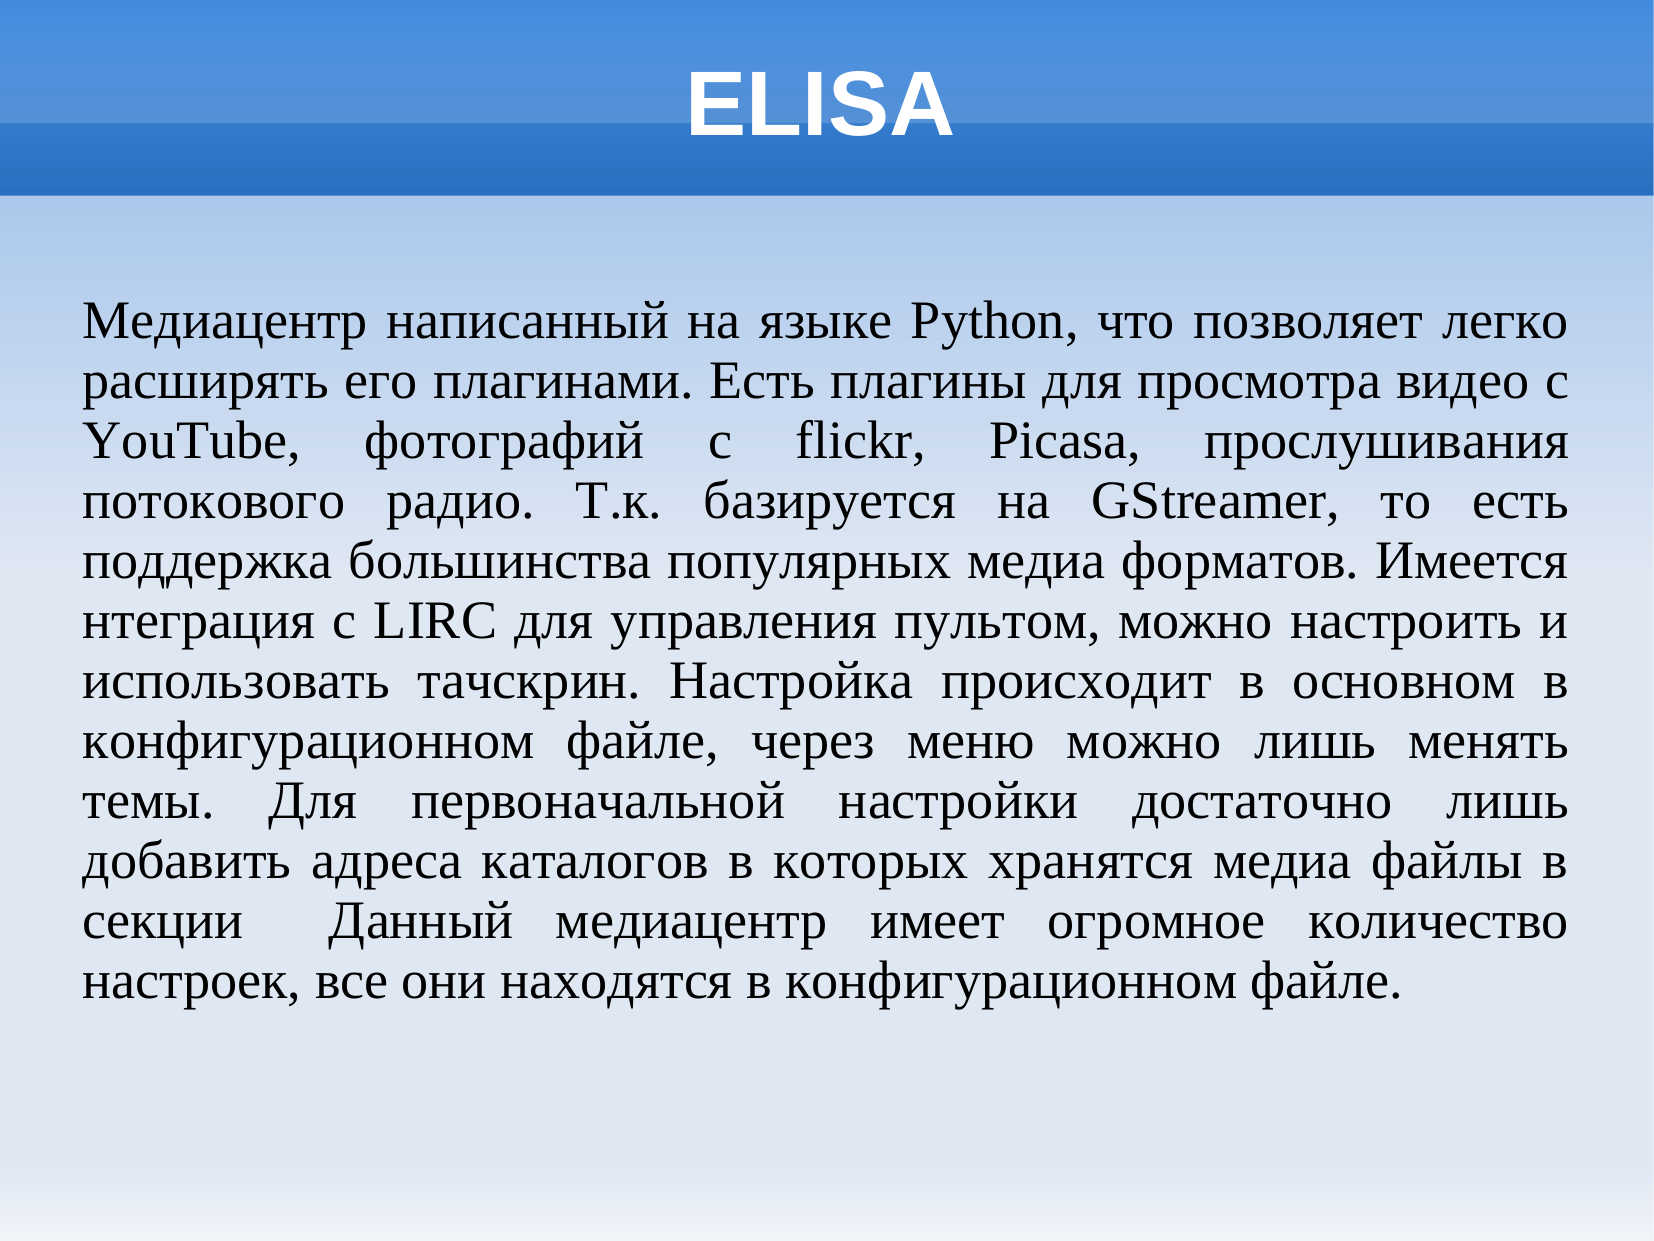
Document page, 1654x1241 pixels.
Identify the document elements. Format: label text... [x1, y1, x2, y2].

picture [0, 0, 1654, 1241]
title ELISA [76, 7, 1565, 200]
list Медиацентр написанный на языке Python, что позволяет легко расширять его плагинами. Есть плагины для просмотра видео с YouTube, фотографий с flickr, Picasa, прослушивания потокового радио. Т.к. базируется на GStreamer, то есть поддержка большинства популярных медиа форматов. Имеется нтеграция с LIRC для управления пультом, можно настроить и использовать тачскрин. Настройка происходит в основном в конфигурационном файле, через меню можно лишь менять темы. Для первоначальной настройки достаточно лишь добавить адреса каталогов в которых хранятся медиа файлы в секции Данный медиацентр имеет огромное количество настроек, все они находятся в конфигурационном файле. [82, 290, 1571, 1094]
